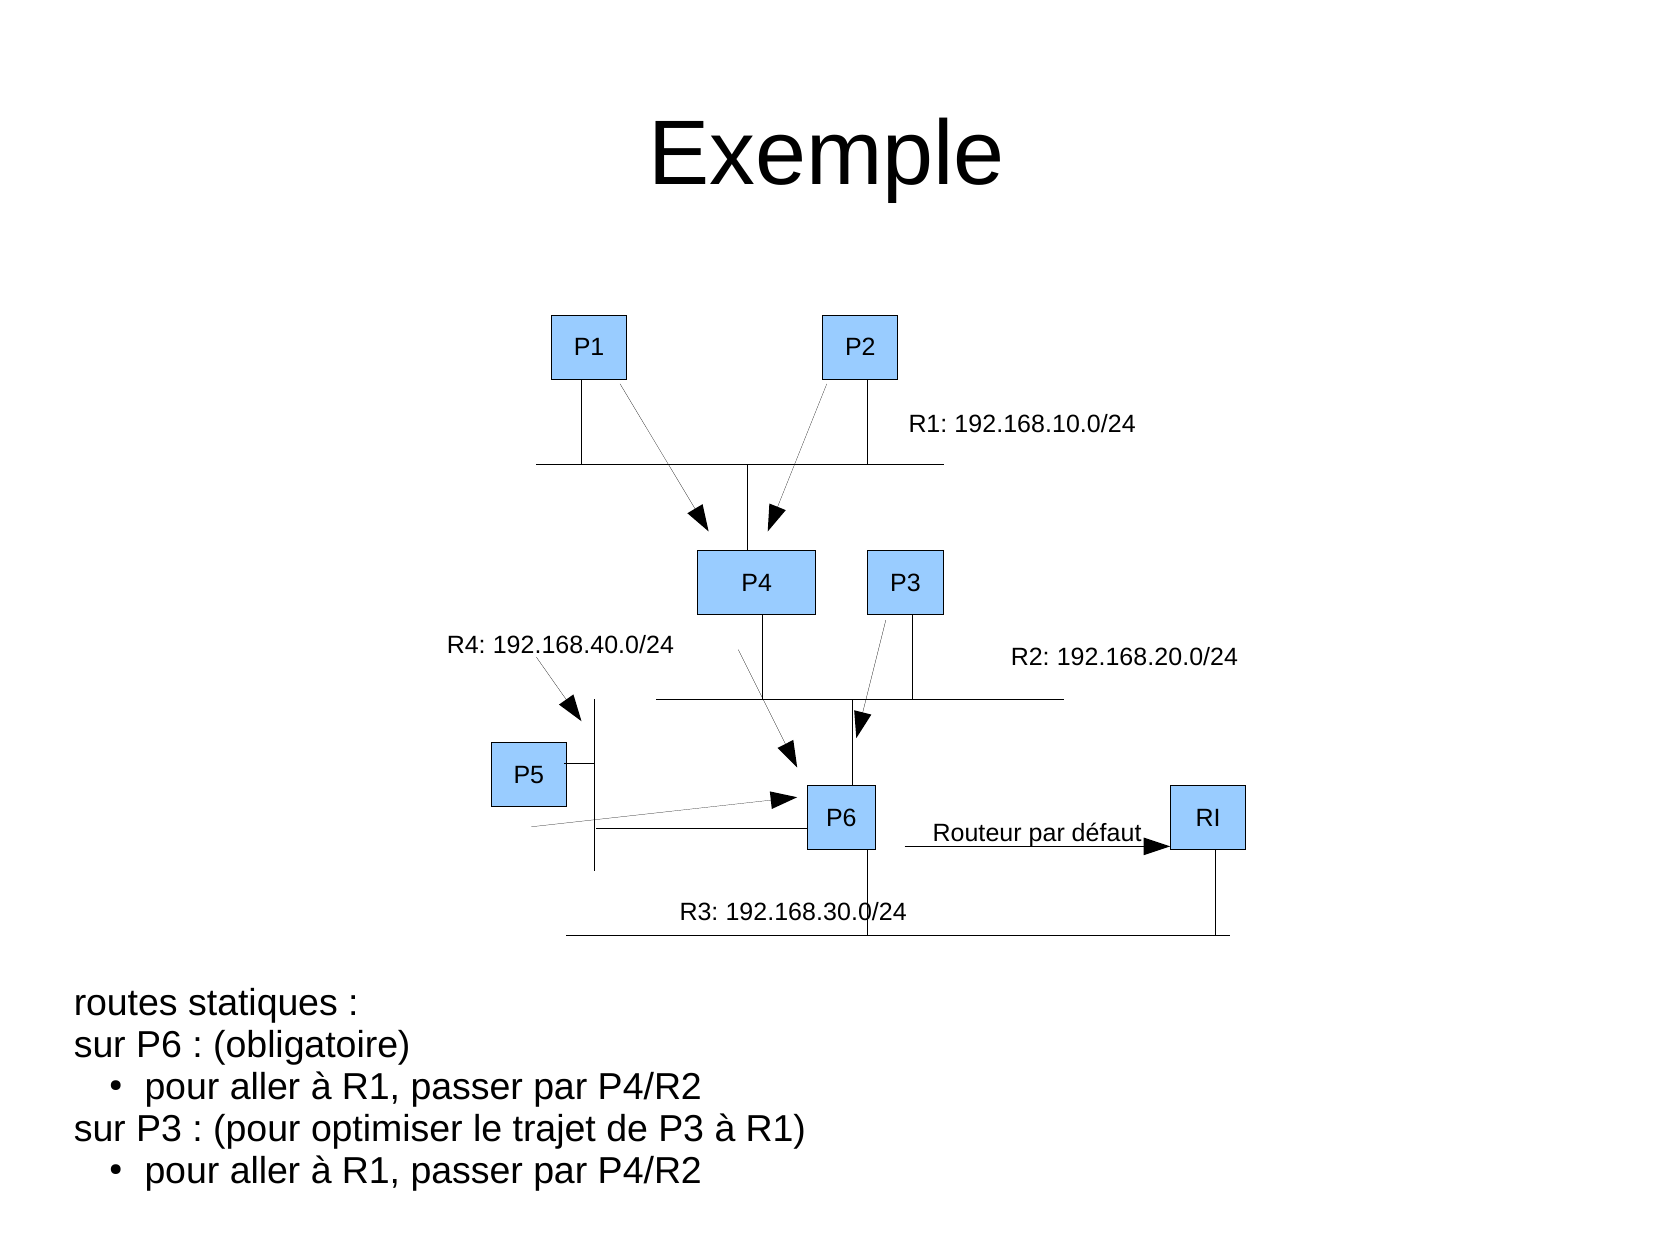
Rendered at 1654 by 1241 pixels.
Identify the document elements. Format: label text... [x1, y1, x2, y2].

text_box P5 [491, 742, 567, 807]
text_box P6 [807, 785, 876, 850]
text_box R4: 192.168.40.0/24 [432, 623, 690, 667]
text_box RI [1170, 785, 1246, 850]
title Exemple [82, 49, 1571, 257]
text_box P4 [697, 550, 816, 615]
text_box R1: 192.168.10.0/24 [893, 402, 1152, 447]
text_box P3 [867, 550, 944, 615]
text_box routes statiques : sur P6 : (obligatoire) pour aller à R1, passer par P4/R2 sur P3 : (pour optimiser le trajet de P3 à R1) pour aller à R1, passer par P4/R2 [59, 974, 822, 1200]
text_box P2 [822, 315, 898, 380]
text_box R2: 192.168.20.0/24 [996, 635, 1254, 681]
text_box R3: 192.168.30.0/24 [664, 890, 923, 936]
text_box P1 [551, 315, 627, 380]
